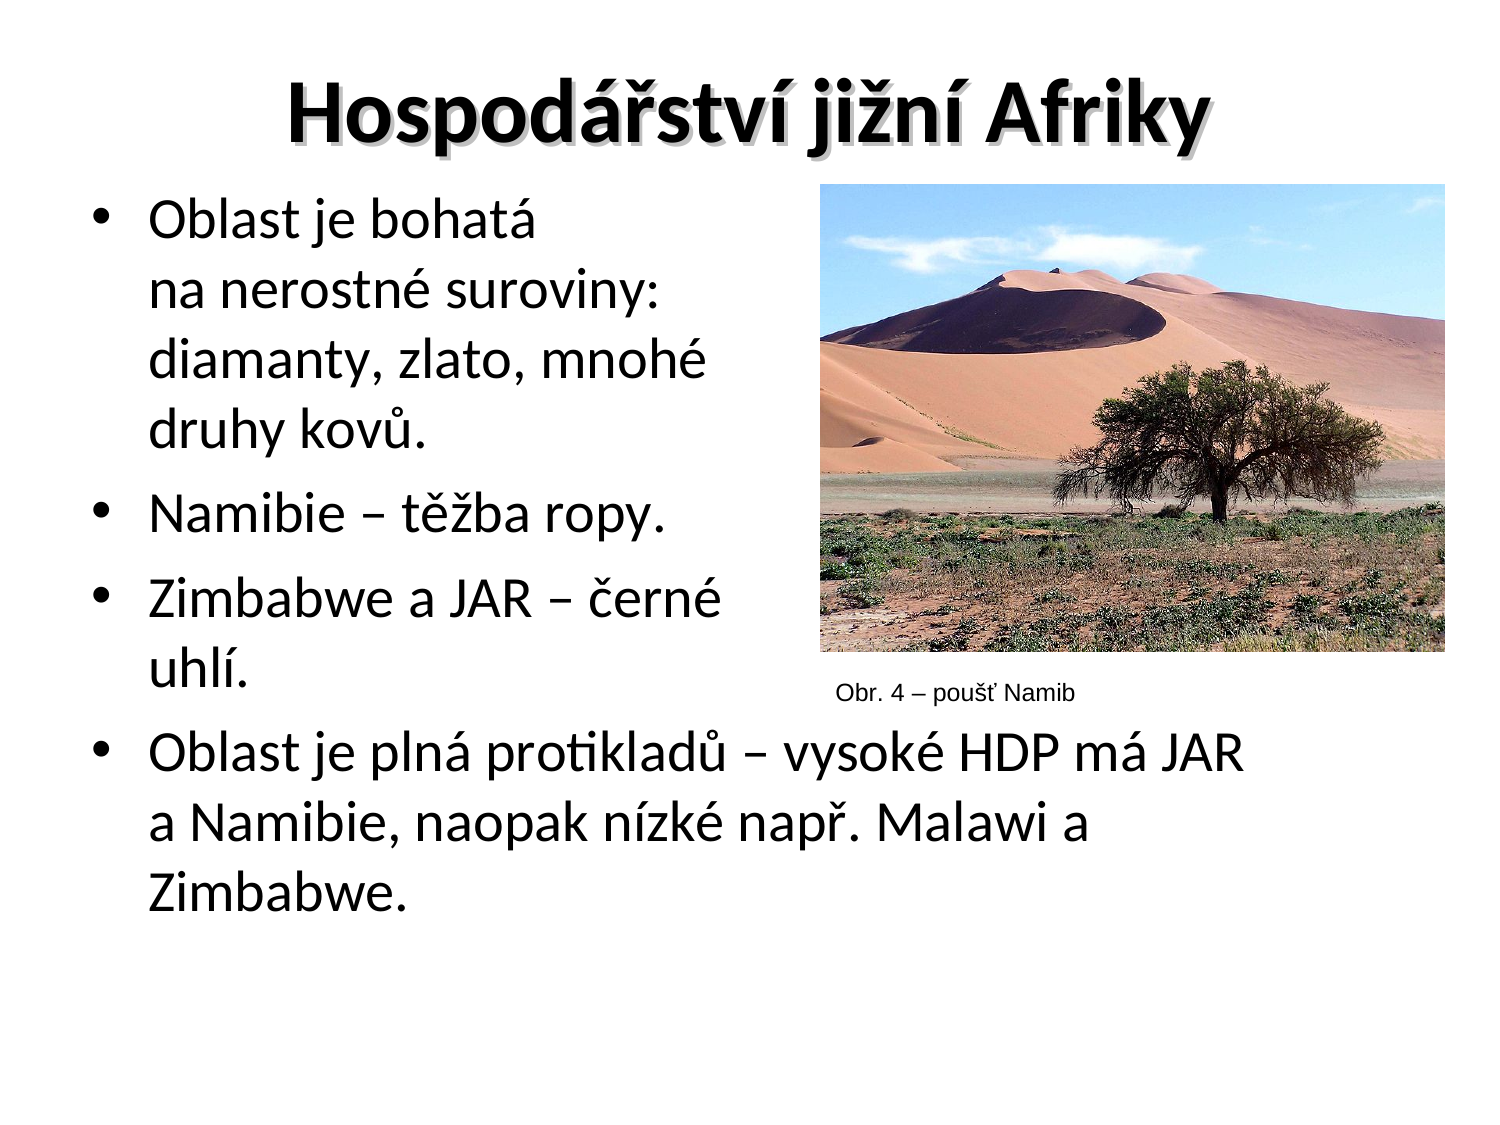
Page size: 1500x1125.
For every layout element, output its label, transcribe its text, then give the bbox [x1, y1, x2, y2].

text_box Obr. 4 – poušť Namib [820, 668, 1220, 715]
title Hospodářství jižní Afriky [75, 35, 1426, 176]
picture [820, 184, 1445, 652]
list Oblast je bohatá na nerostné suroviny: diamanty, zlato, mnohé druhy kovů. Namibie – těžba ropy. Zimbabwe a JAR – černé uhlí. Oblast je plná protikladů – vysoké HDP má JAR a Namibie, naopak nízké např. Malawi a Zimbabwe. [76, 172, 1294, 935]
